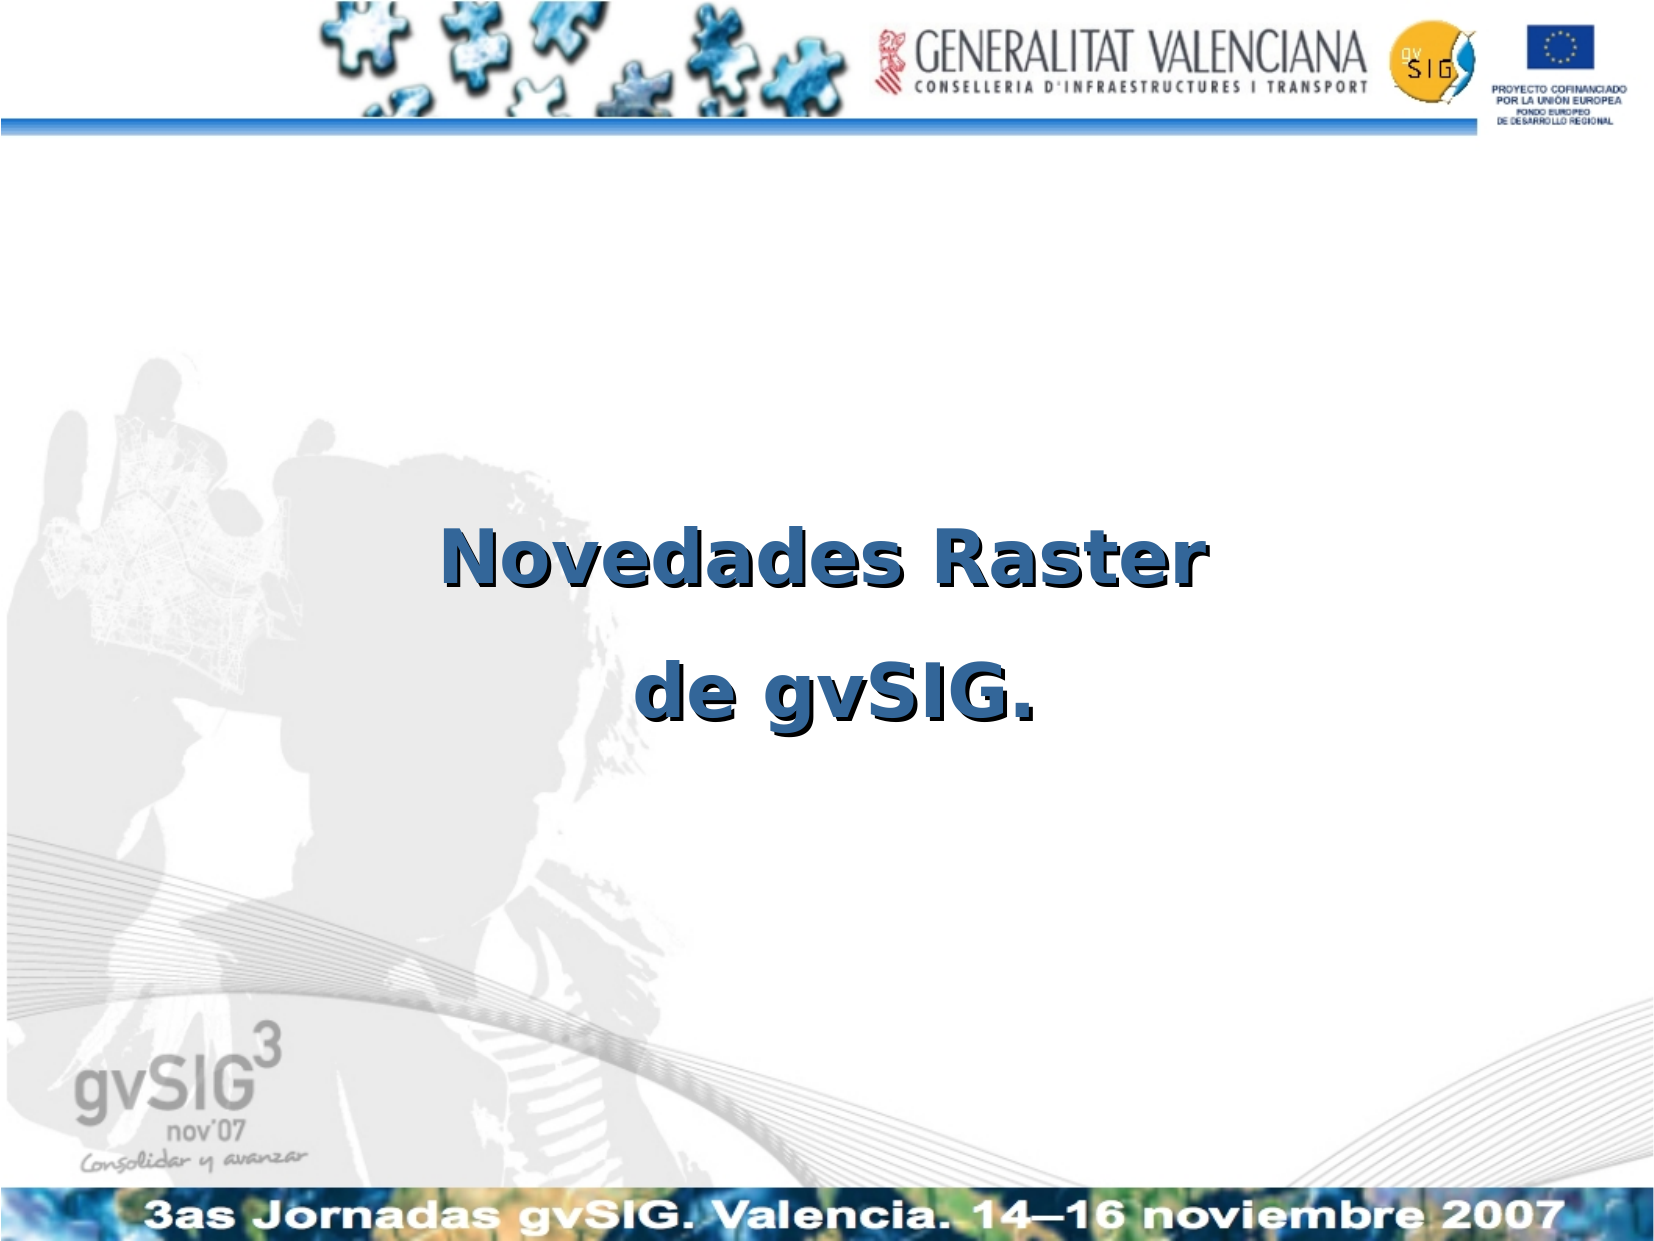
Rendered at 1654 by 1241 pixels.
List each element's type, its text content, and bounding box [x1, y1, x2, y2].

text_box Novedades Raster de gvSIG. [422, 506, 1248, 744]
picture [1, 0, 1654, 1241]
